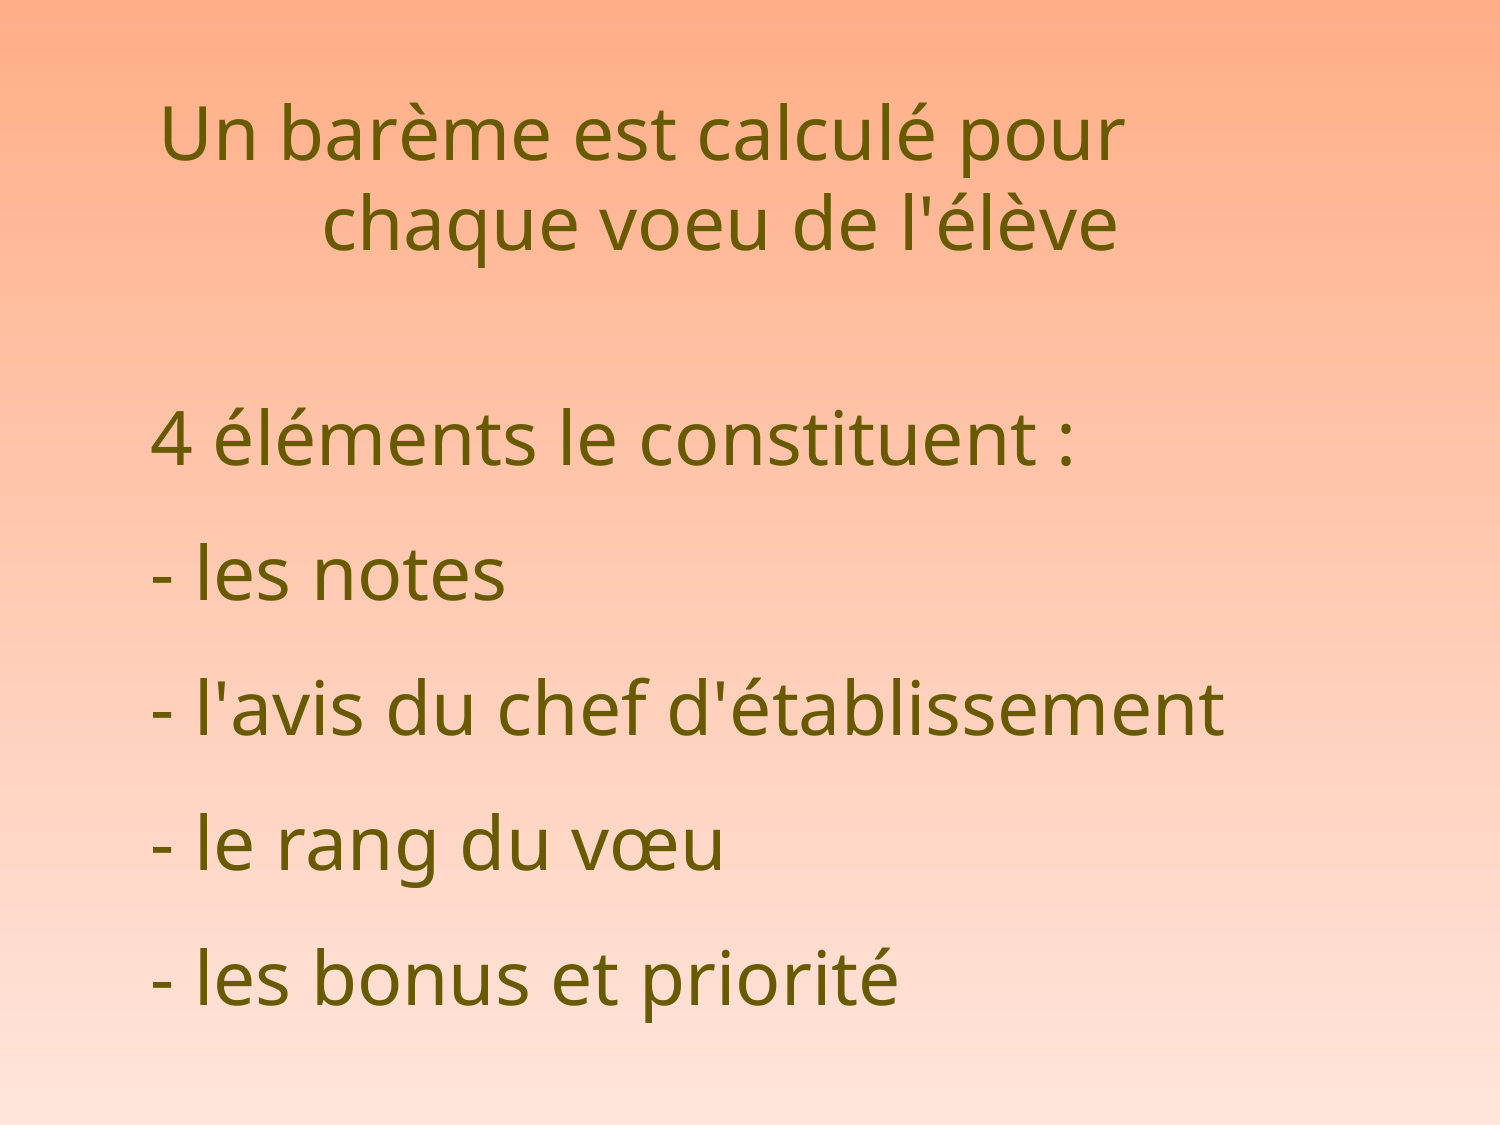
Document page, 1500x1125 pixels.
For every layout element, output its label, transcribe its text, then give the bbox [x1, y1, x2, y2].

text_box 4 éléments le constituent : - les notes - l'avis du chef d'établissement - le rang du vœu - les bonus et priorité [135, 337, 1400, 1000]
text_box Un barème est calculé pour chaque voeu de l'élève [135, 78, 1306, 294]
